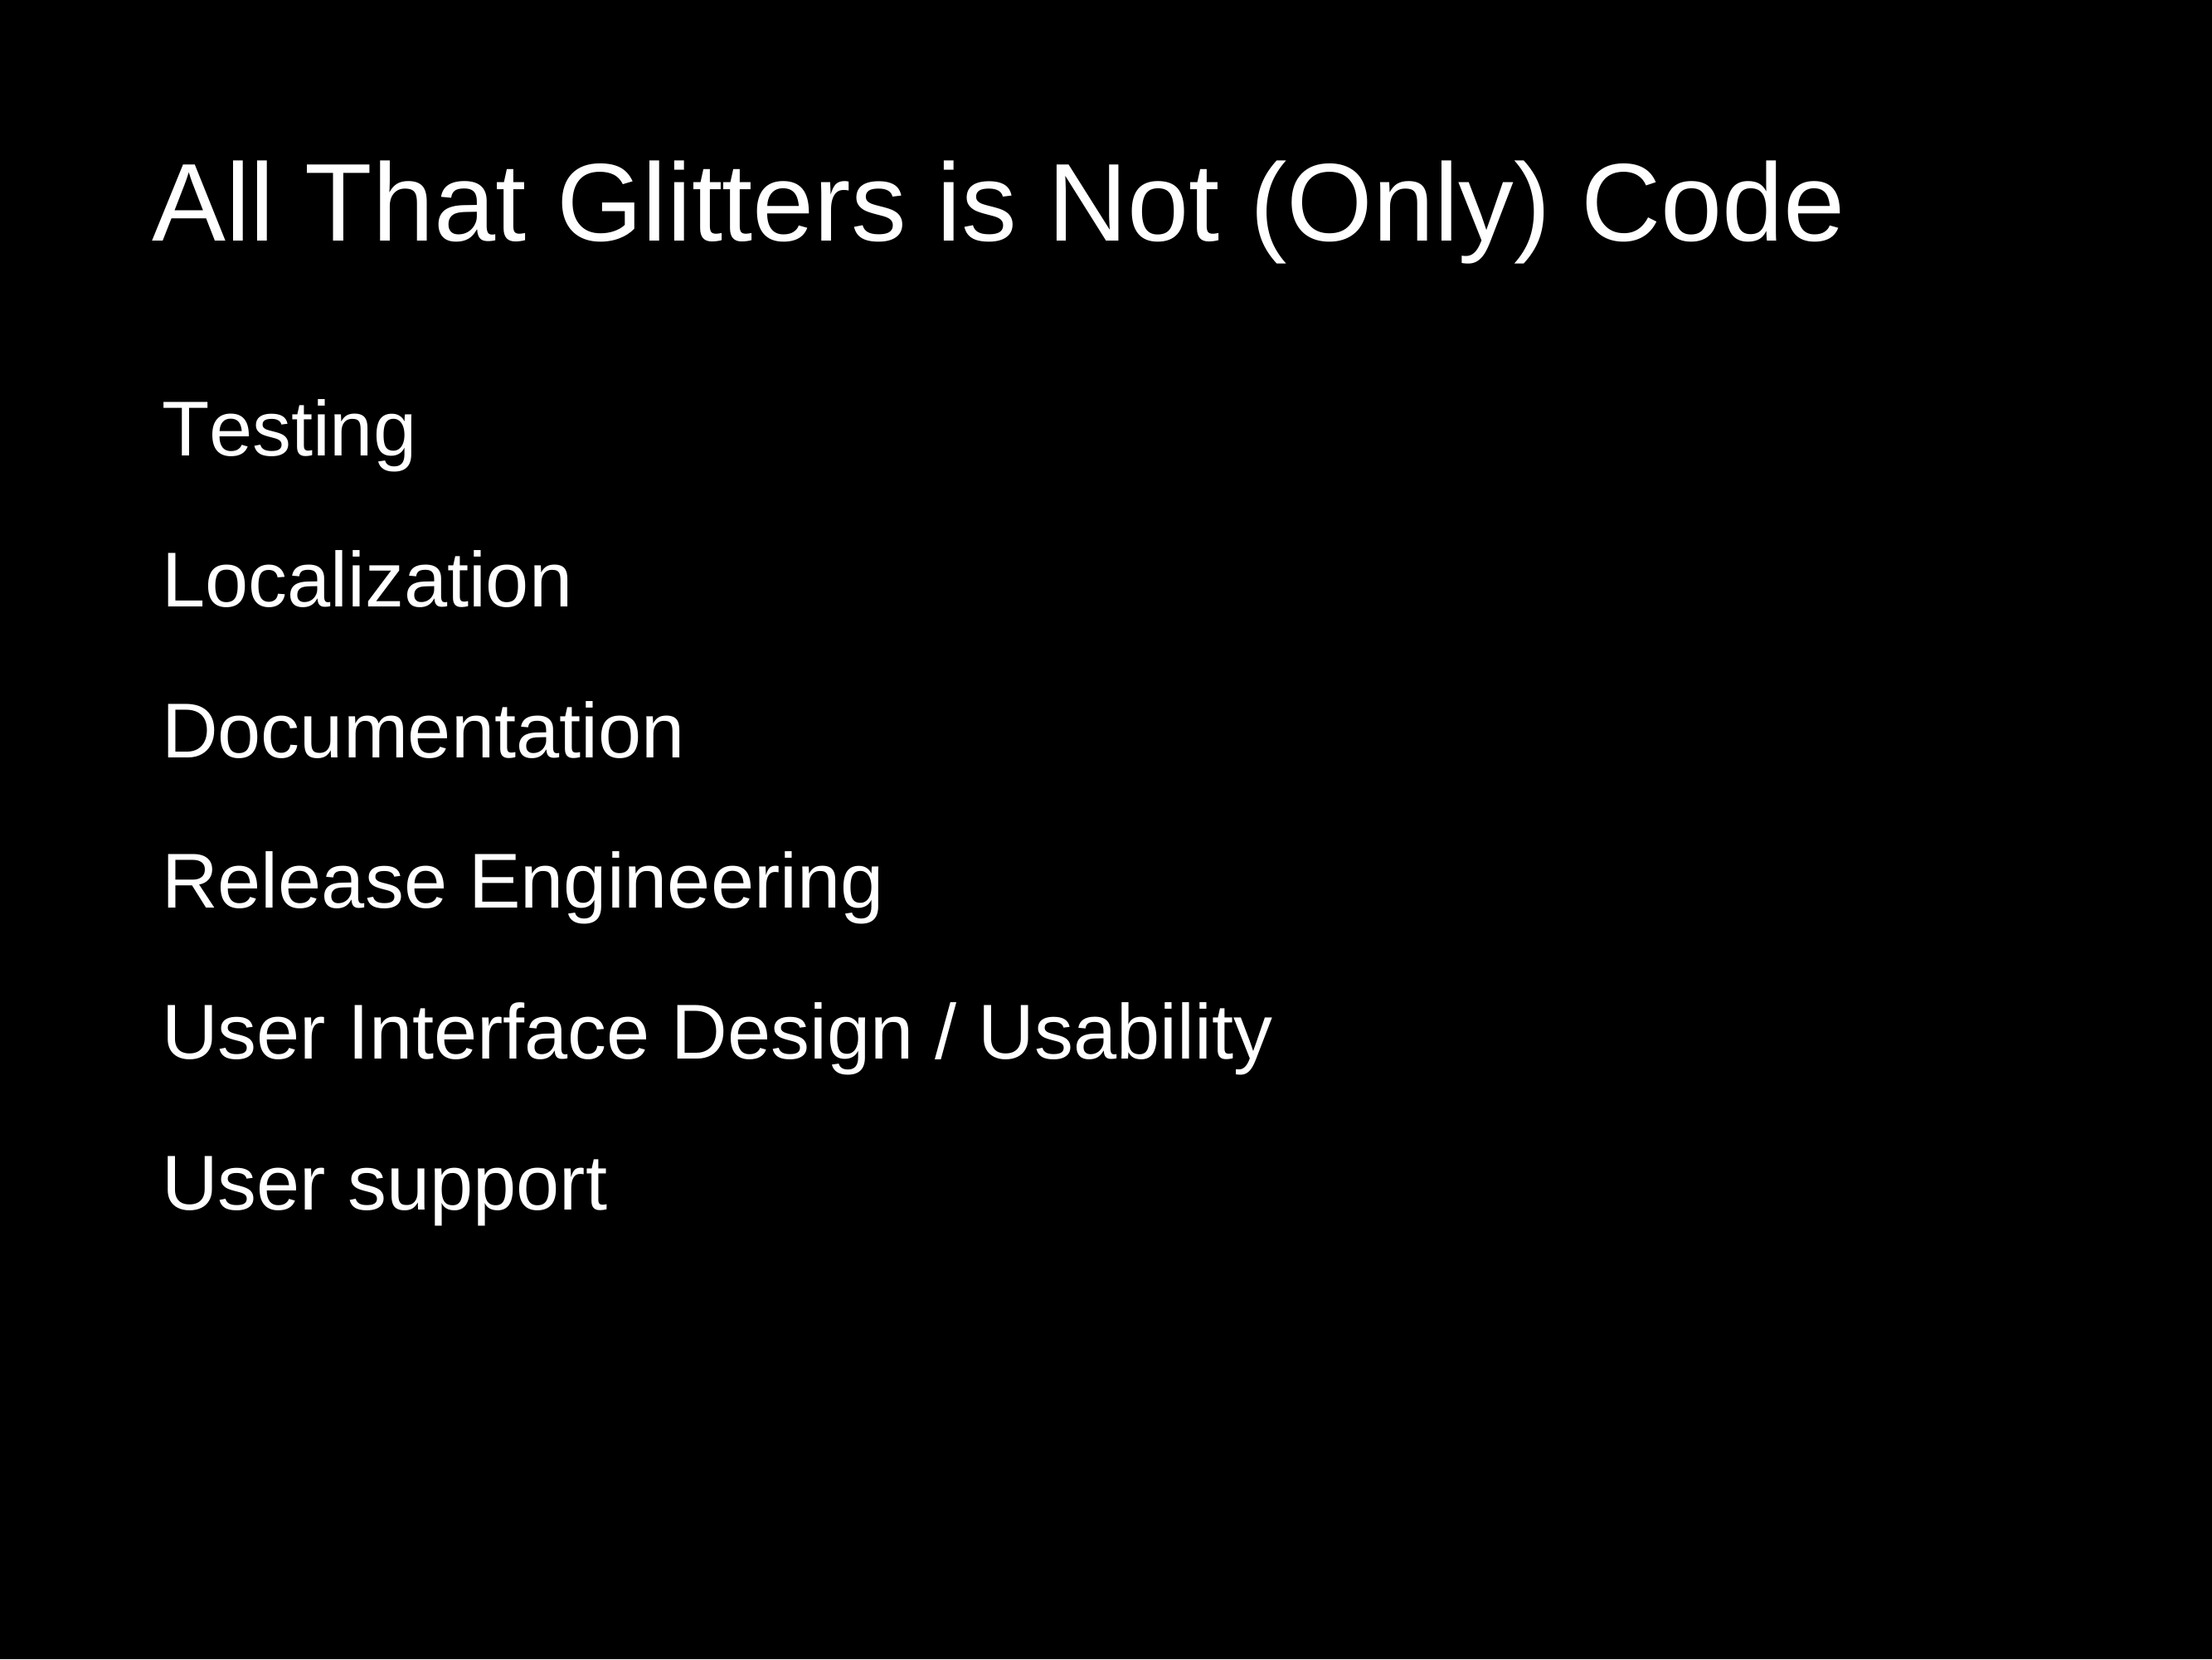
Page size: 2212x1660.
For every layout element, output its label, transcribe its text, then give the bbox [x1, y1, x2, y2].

list Testing Localization Documentation Release Engineering User Interface Design / Usability User support [152, 342, 1991, 1518]
title All That Glitters is Not (Only) Code [152, 71, 2059, 265]
